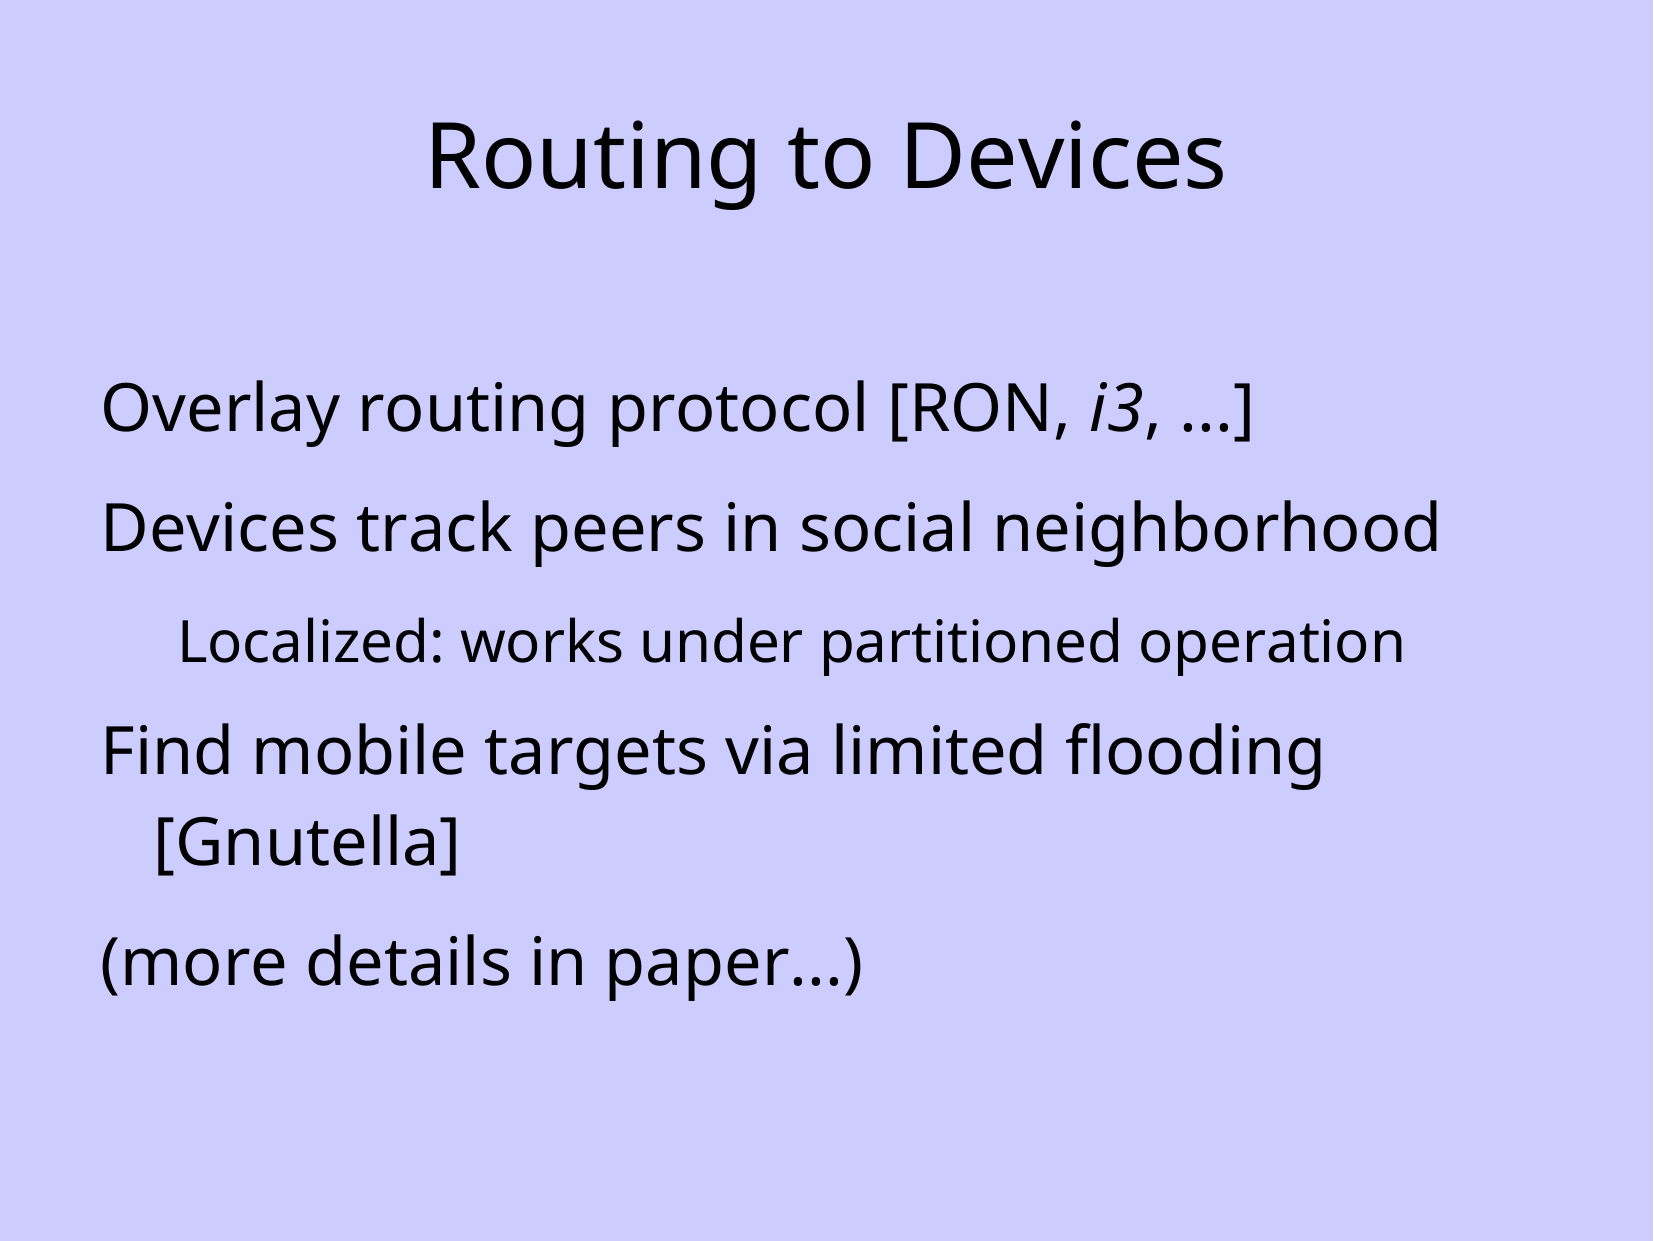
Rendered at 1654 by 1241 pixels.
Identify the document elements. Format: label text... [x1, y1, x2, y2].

list Overlay routing protocol [RON, i3, ...] Devices track peers in social neighborhood Localized: works under partitioned operation Find mobile targets via limited flooding [Gnutella] (more details in paper...) [82, 360, 1571, 1095]
title Routing to Devices [82, 56, 1571, 250]
